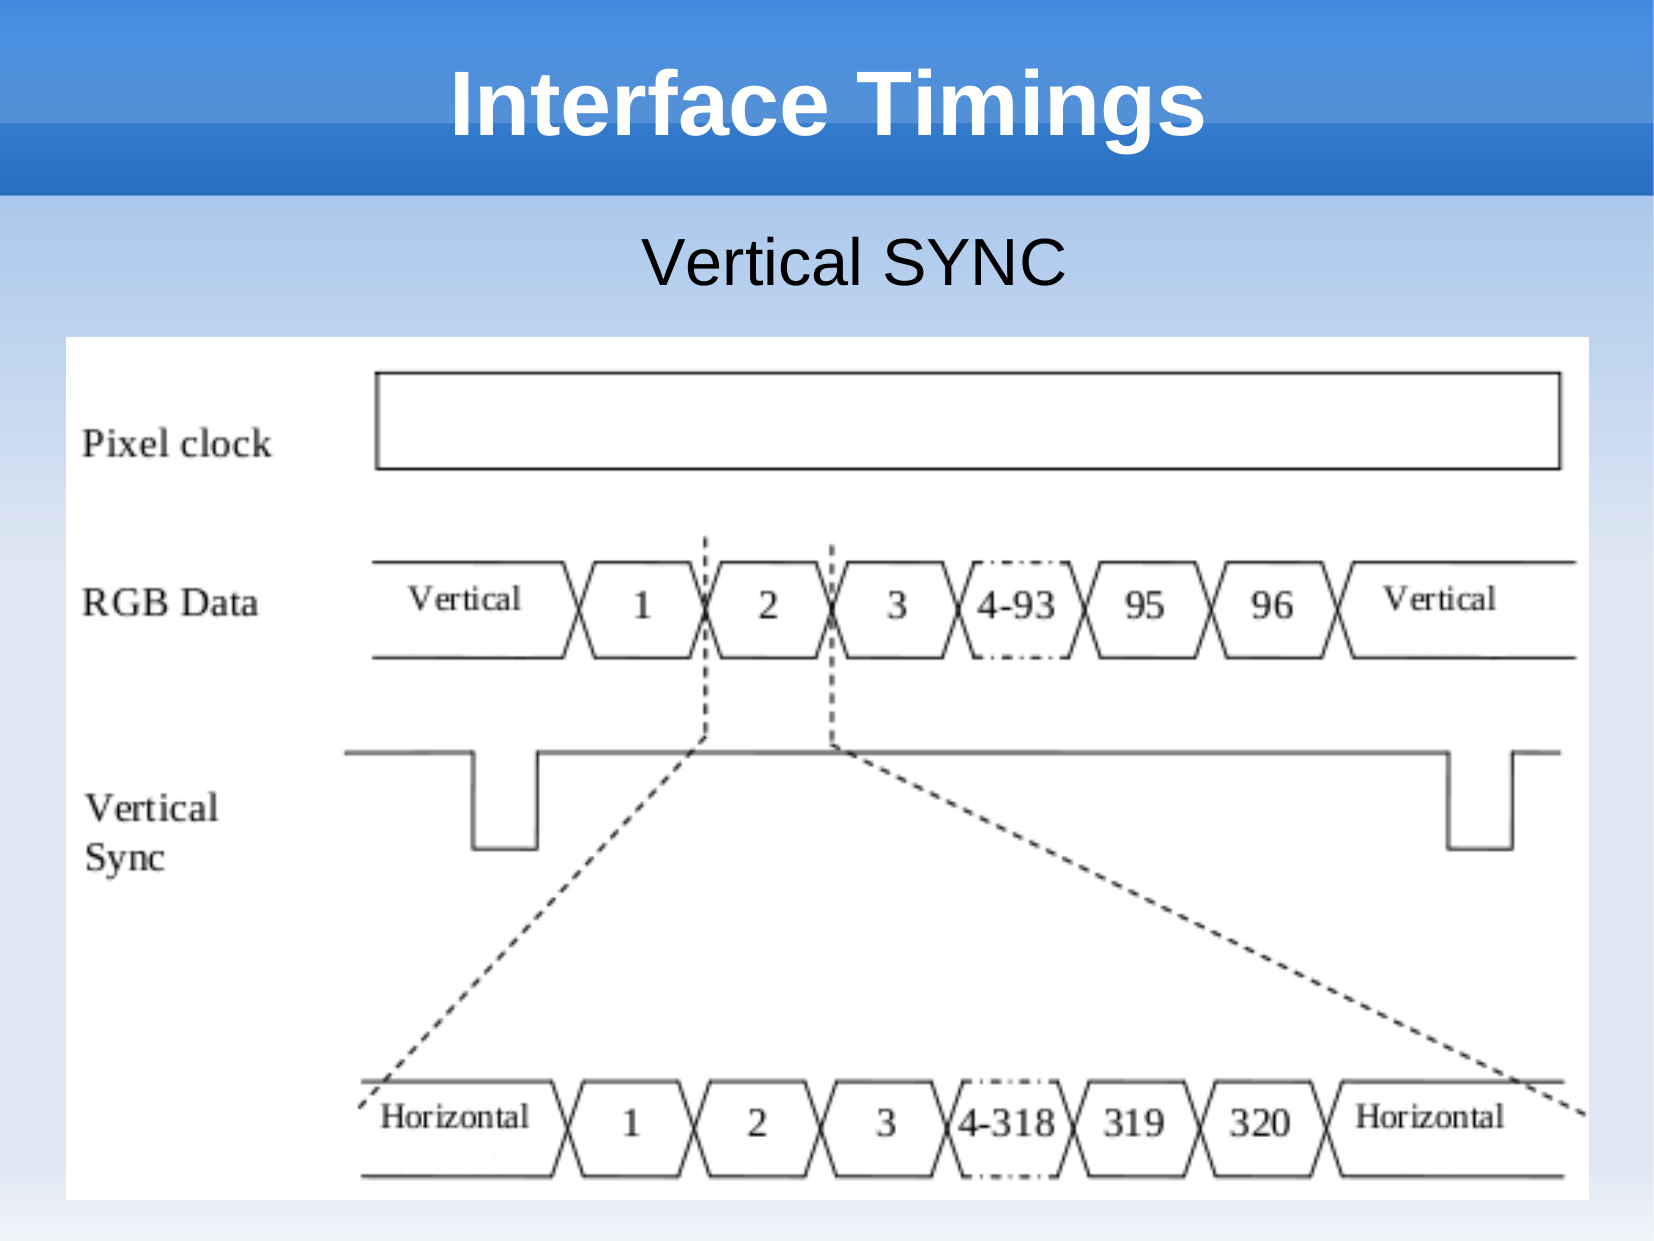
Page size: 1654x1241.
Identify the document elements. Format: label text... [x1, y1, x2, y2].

list Vertical SYNC [75, 225, 1564, 337]
title Interface Timings [49, 0, 1538, 208]
picture [0, 0, 1654, 1241]
